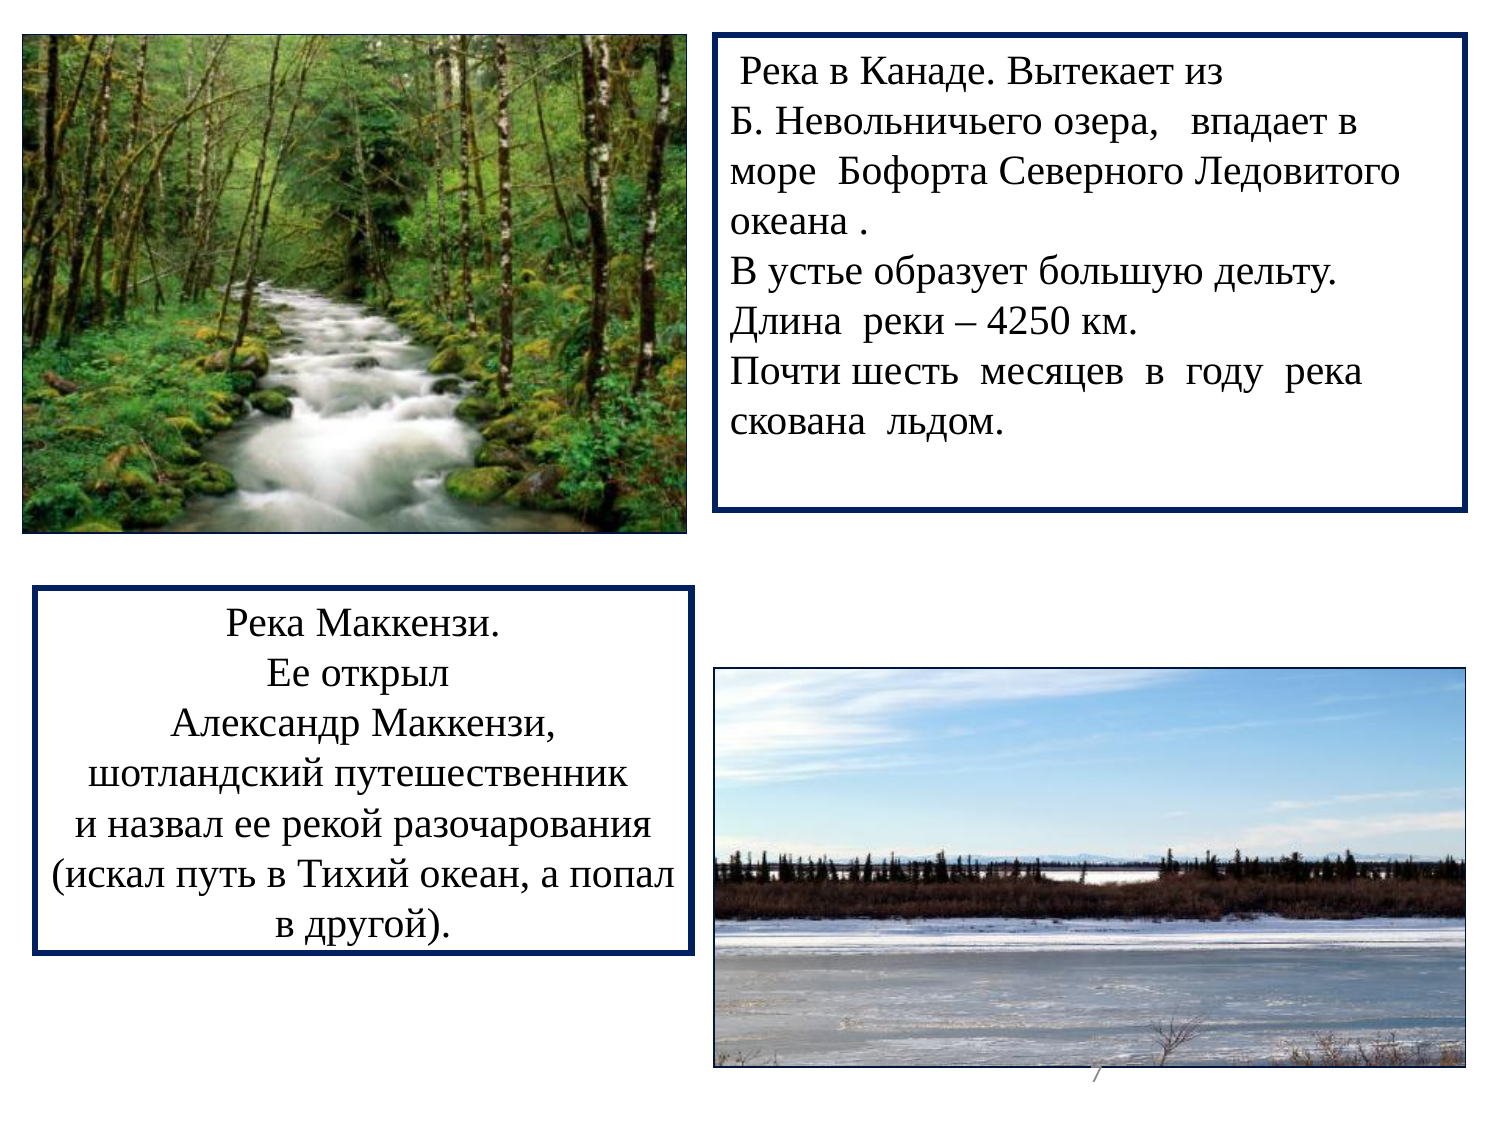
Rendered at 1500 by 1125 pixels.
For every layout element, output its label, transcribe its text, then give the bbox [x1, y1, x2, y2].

text_box Река Маккензи. Ее открыл Александр Маккензи, шотландский путешественник и назвал ее рекой разочарования (искал путь в Тихий океан, а попал в другой). [35, 588, 691, 953]
picture [23, 35, 686, 533]
picture [714, 668, 1465, 1067]
text_box [691, 656, 1278, 717]
text_box [1074, 1042, 1426, 1103]
text_box Река в Канаде. Вытекает из Б. Невольничьего озера, впадает в море Бофорта Северного Ледовитого океана . В устье образует большую дельту. Длина реки – 4250 км. Почти шесть месяцев в году река скована льдом. [715, 35, 1465, 510]
